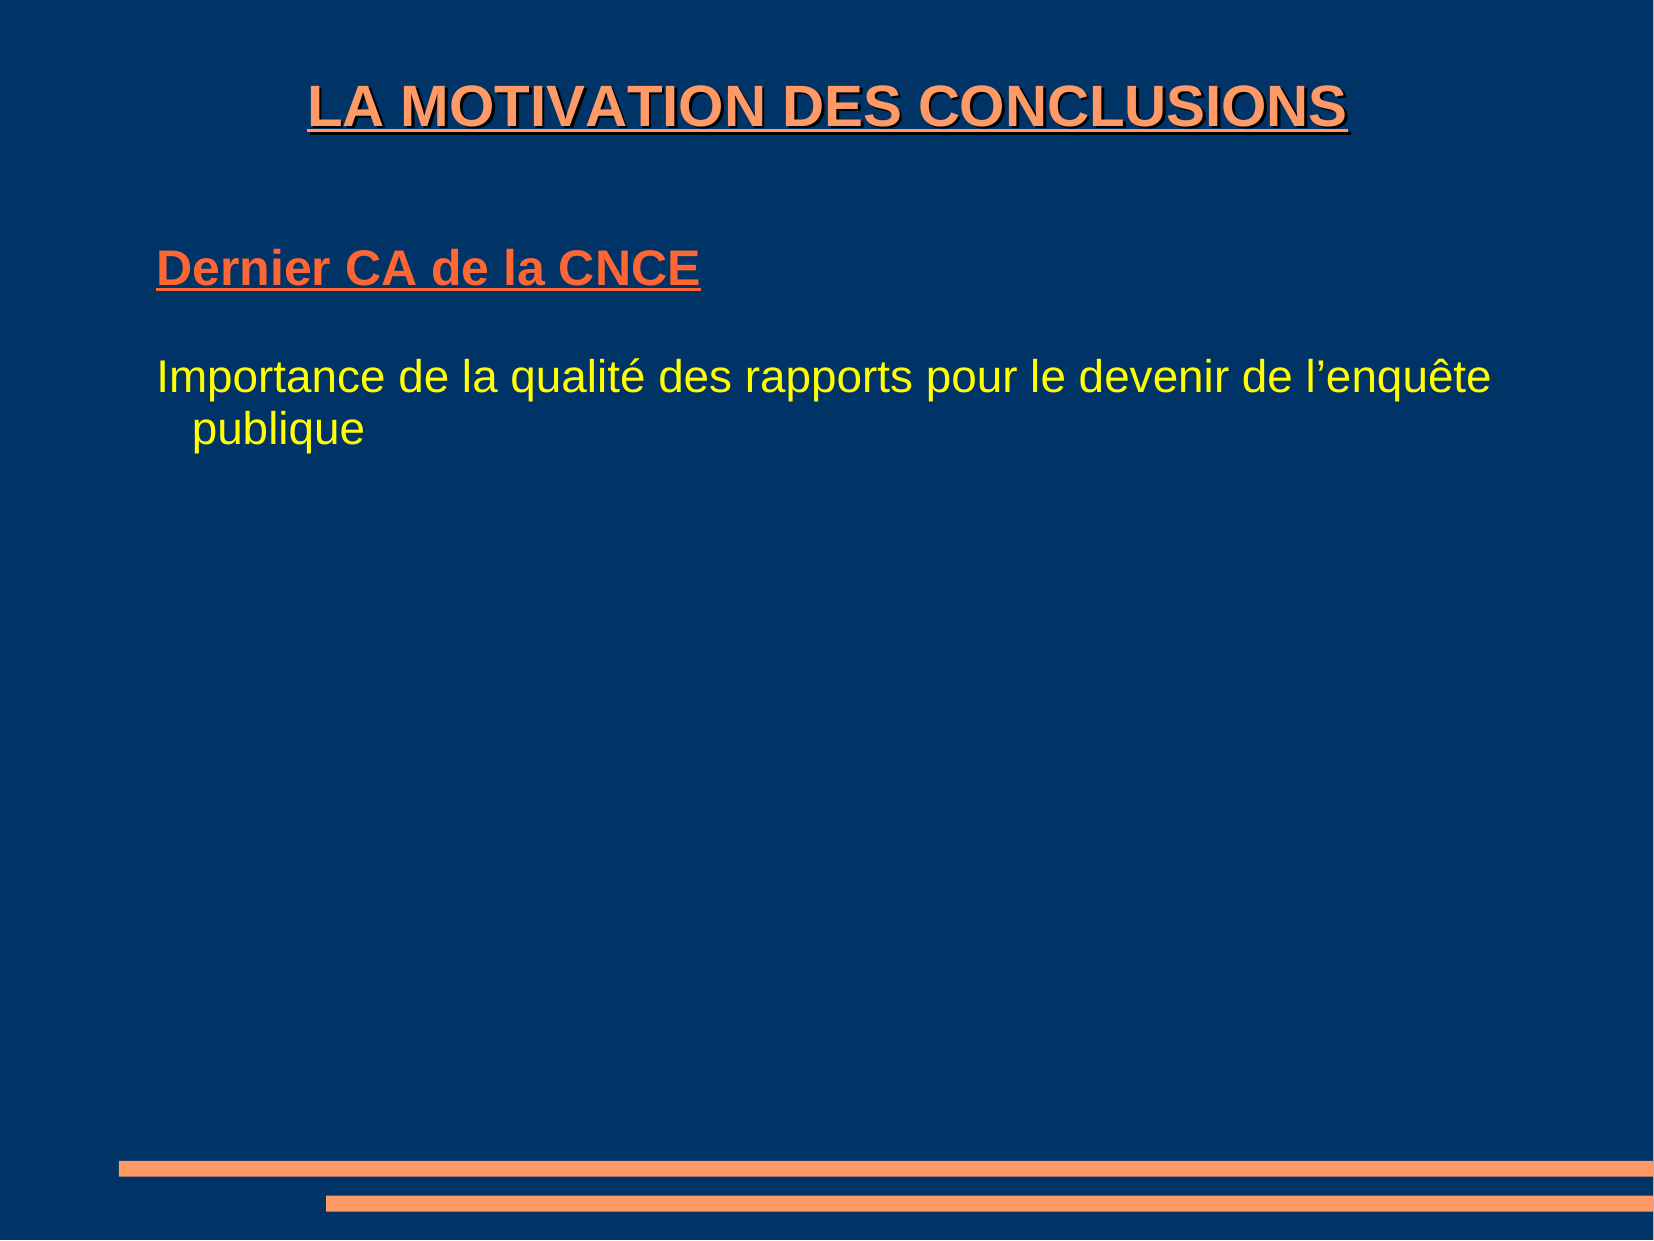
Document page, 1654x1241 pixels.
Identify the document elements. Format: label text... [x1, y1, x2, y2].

subtitle Dernier CA de la CNCE Importance de la qualité des rapports pour le devenir de l’enquête publique [121, 1087, 1561, 1217]
subtitle Dernier CA de la CNCE Importance de la qualité des rapports pour le devenir de l’enquête publique [121, 128, 1561, 283]
text_box [0, 283, 1583, 1087]
title LA MOTIVATION DES CONCLUSIONS [121, 46, 1534, 128]
